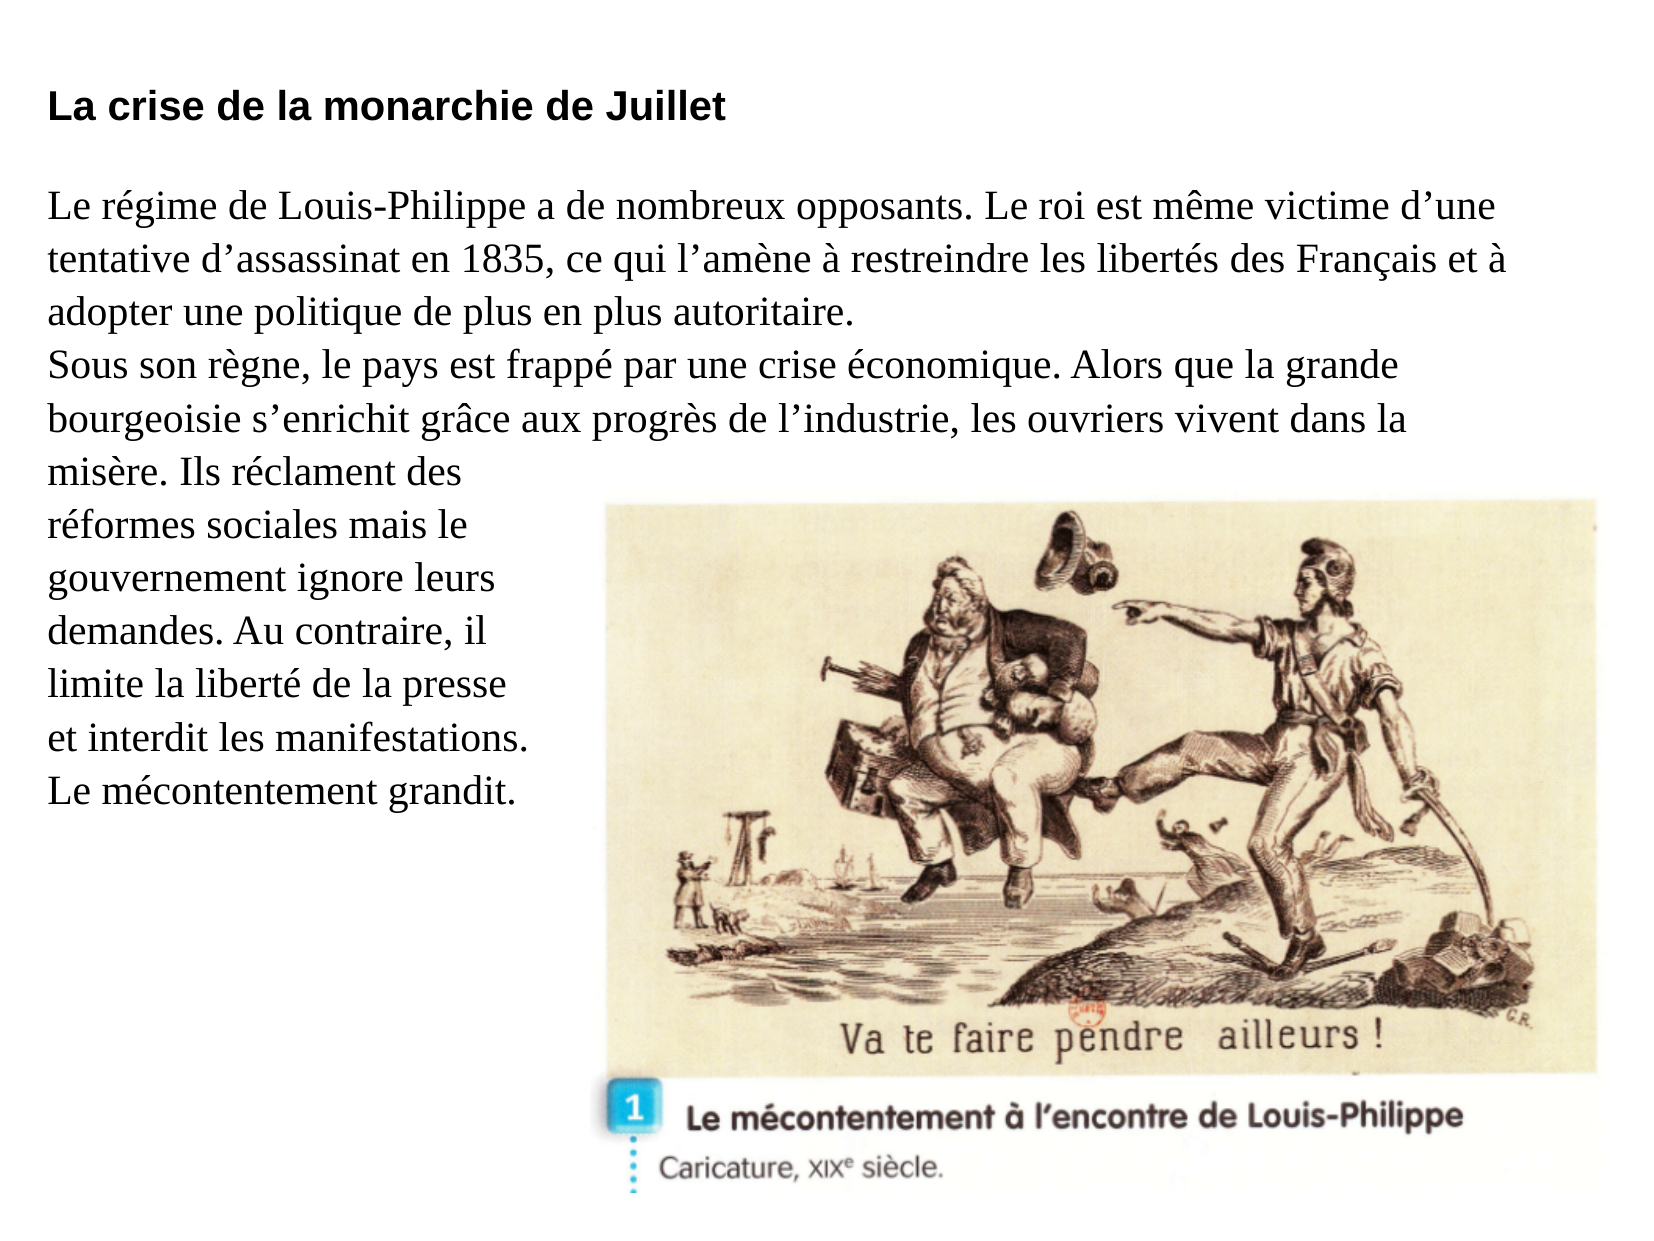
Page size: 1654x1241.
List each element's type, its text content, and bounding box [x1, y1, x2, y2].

picture [590, 491, 1607, 1193]
subtitle La crise de la monarchie de Juillet Le régime de Louis-Philippe a de nombreux opposants. Le roi est même victime d’une tentative d’assassinat en 1835, ce qui l’amène à restreindre les libertés des Français et à adopter une politique de plus en plus autoritaire. Sous son règne, le pays est frappé par une crise économique. Alors que la grande bourgeoisie s’enrichit grâce aux progrès de l’industrie, les ouvriers vivent dans la misère. Ils réclament des réformes sociales mais le gouvernement ignore leurs demandes. Au contraire, il limite la liberté de la presse et interdit les manifestations. Le mécontentement grandit. [47, 82, 1536, 863]
